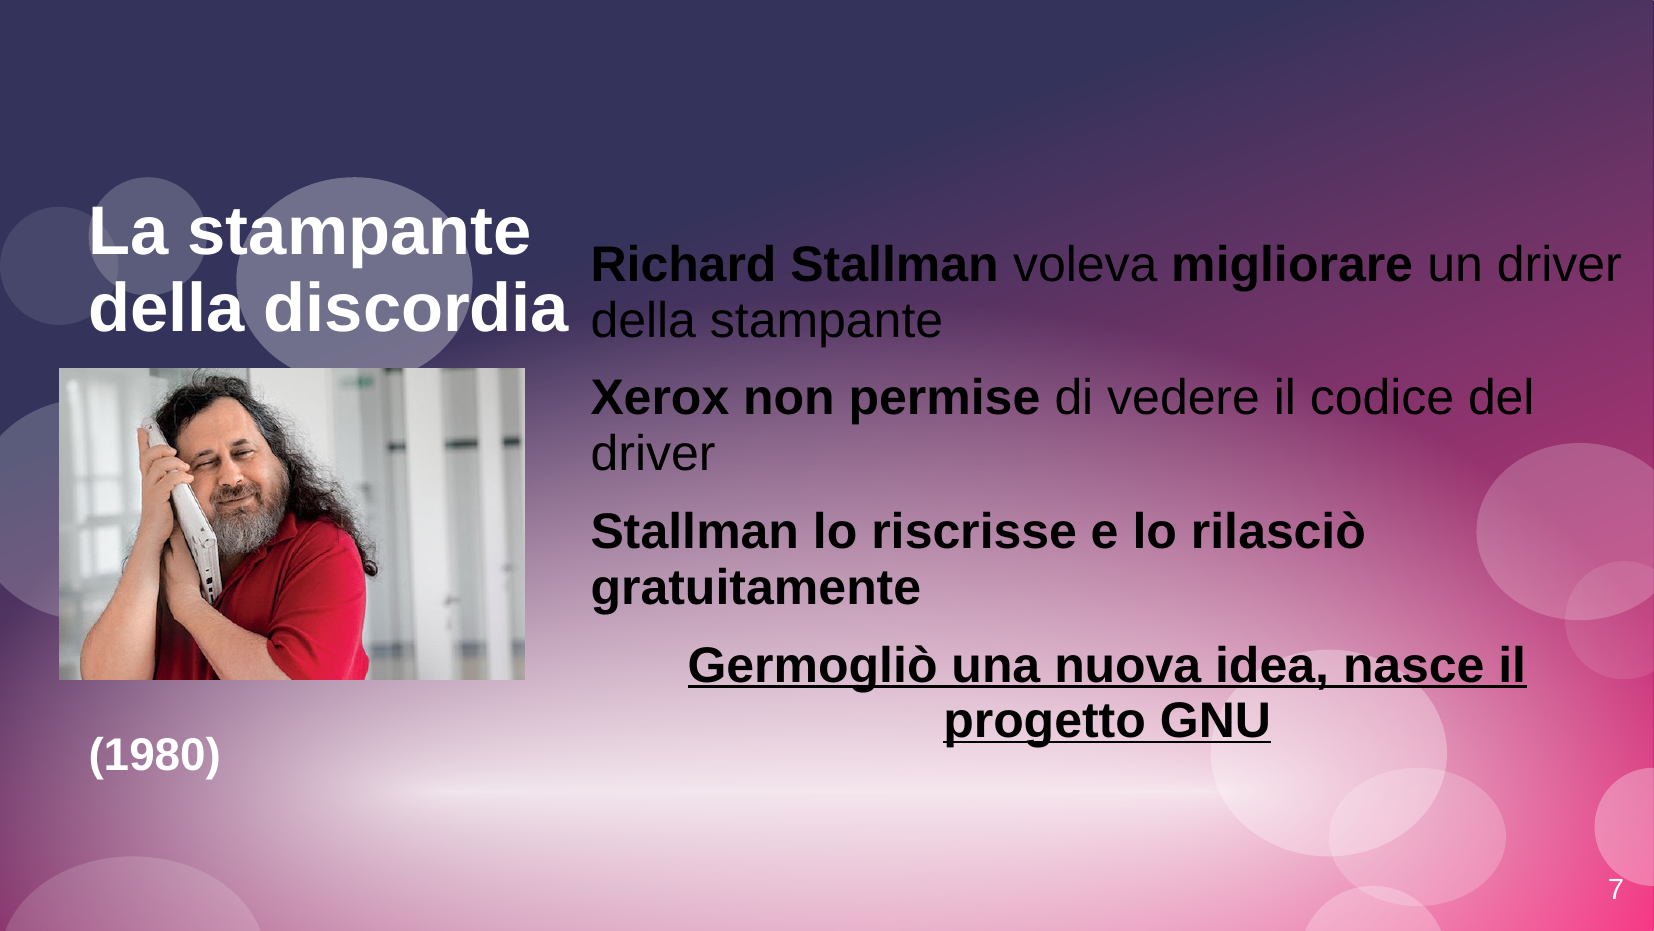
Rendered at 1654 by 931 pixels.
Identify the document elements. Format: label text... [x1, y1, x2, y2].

title La stampante della discordia (1980) [88, 191, 651, 781]
picture [59, 368, 525, 680]
list Richard Stallman voleva migliorare un driver della stampante Xerox non permise di vedere il codice del driver Stallman lo riscrisse e lo rilasciò gratuitamente Germogliò una nuova idea, nasce il progetto GNU [590, 236, 1625, 827]
